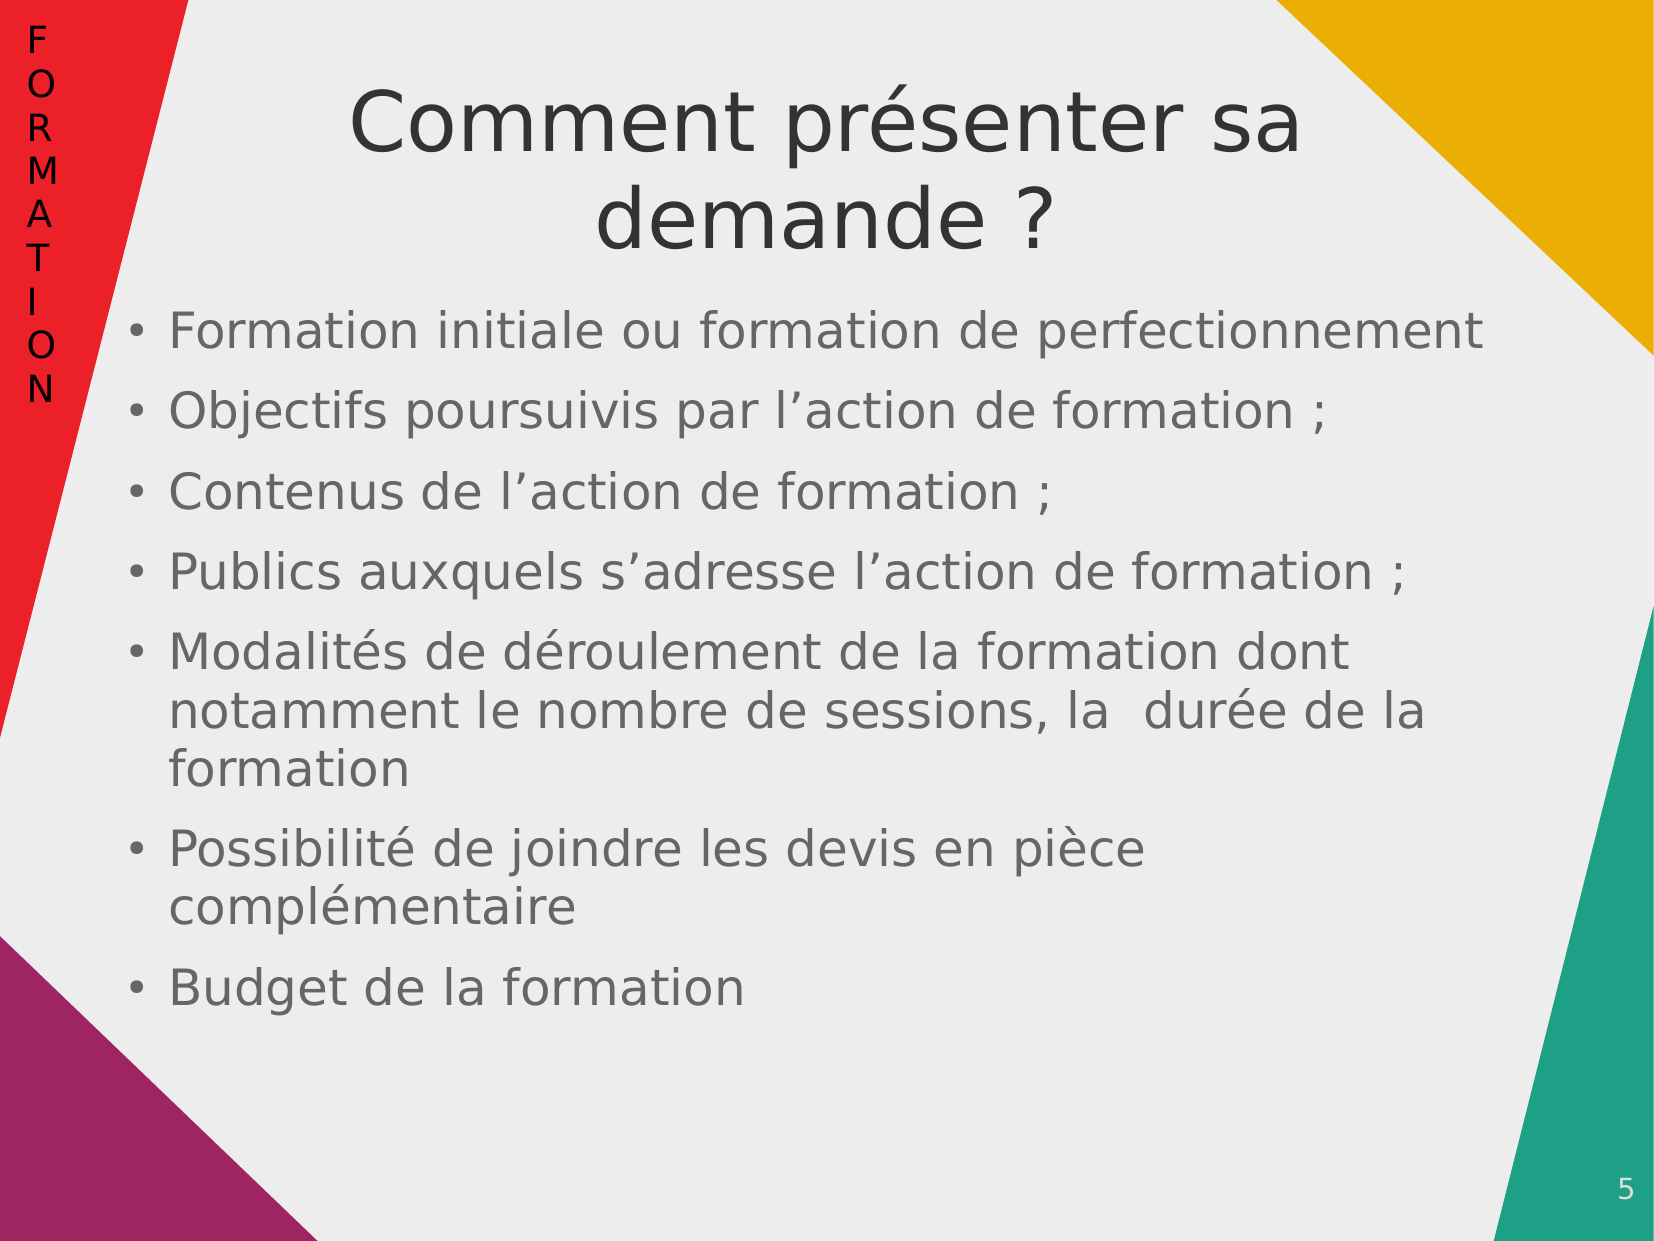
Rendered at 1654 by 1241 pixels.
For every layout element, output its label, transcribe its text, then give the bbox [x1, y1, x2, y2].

list Formation initiale ou formation de perfectionnement Objectifs poursuivis par l’action de formation ; Contenus de l’action de formation ; Publics auxquels s’adresse l’action de formation ; Modalités de déroulement de la formation dont notamment le nombre de sessions, la durée de la formation Possibilité de joindre les devis en pièce complémentaire Budget de la formation [114, 302, 1539, 1033]
text_box FORMAT ION [11, 11, 60, 419]
title Comment présenter sa demande ? [114, 73, 1539, 271]
